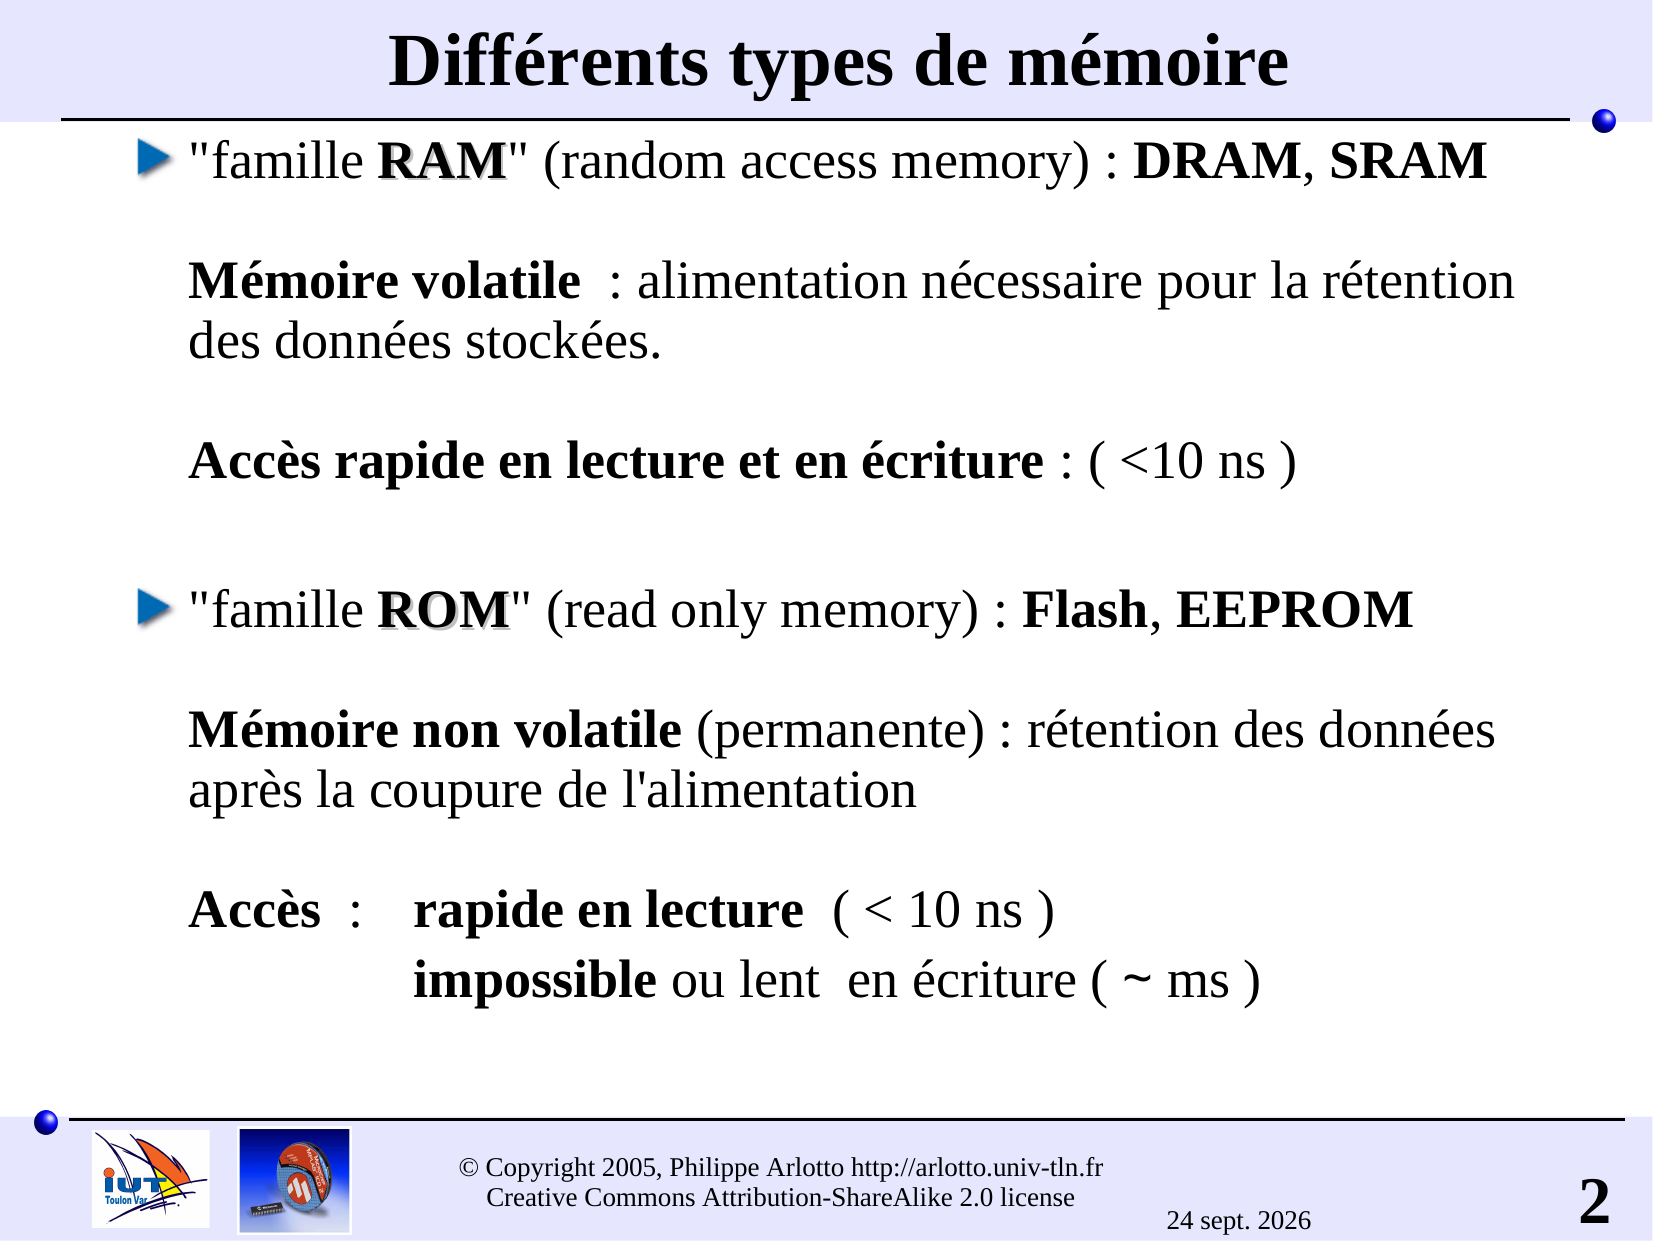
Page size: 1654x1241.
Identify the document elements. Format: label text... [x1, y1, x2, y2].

list "famille RAM" (random access memory) : DRAM, SRAM Mémoire volatile : alimentation nécessaire pour la rétention des données stockées. Accès rapide en lecture et en écriture : ( <10 ns ) "famille ROM" (read only memory) : Flash, EEPROM Mémoire non volatile (permanente) : rétention des données après la coupure de l'alimentation Accès : rapide en lecture ( < 10 ns ) impossible ou lent en écriture ( ~ ms ) [118, 129, 1530, 1114]
title Différents types de mémoire [95, 11, 1585, 110]
picture [237, 1126, 352, 1235]
